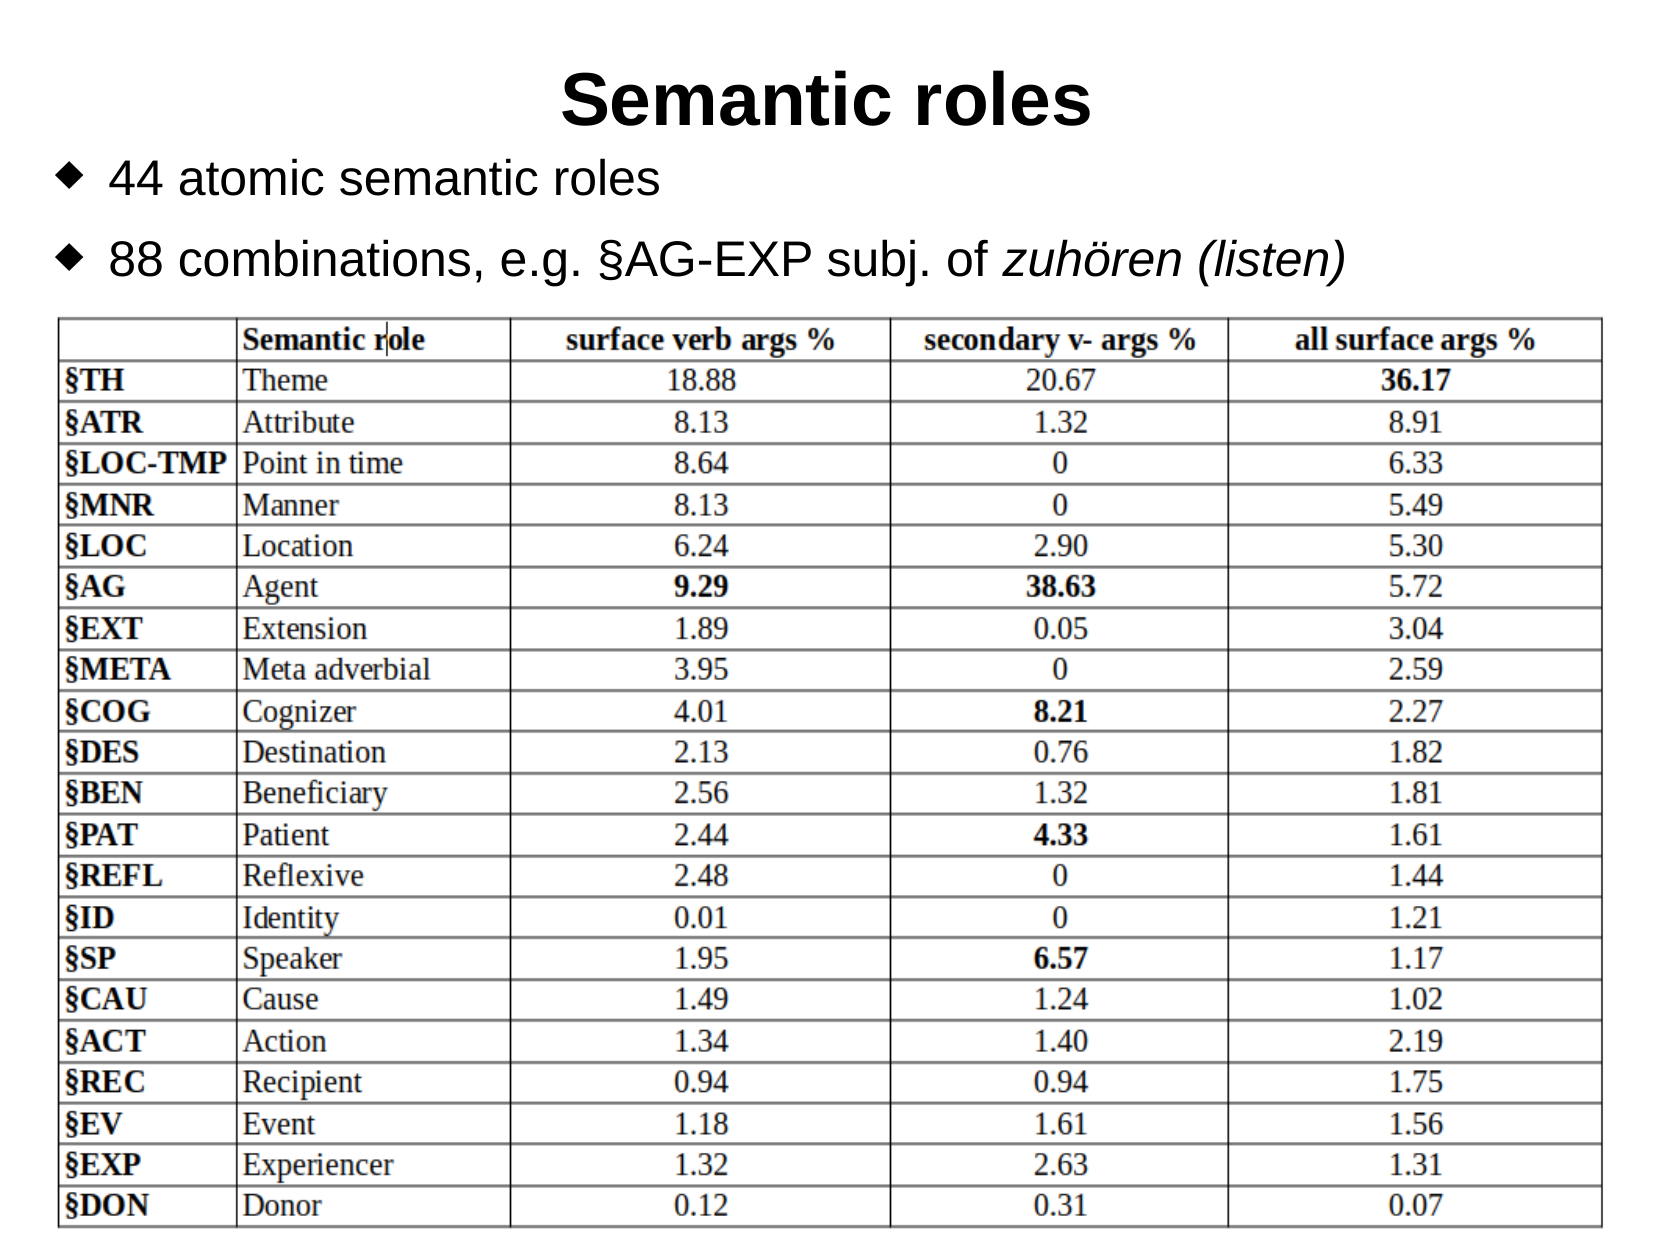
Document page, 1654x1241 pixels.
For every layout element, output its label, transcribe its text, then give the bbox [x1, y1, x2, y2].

picture [44, 308, 1614, 1241]
list 44 atomic semantic roles 88 combinations, e.g. §AG-EXP subj. of zuhören (listen) [37, 150, 1613, 386]
title Semantic roles [82, 49, 1571, 150]
